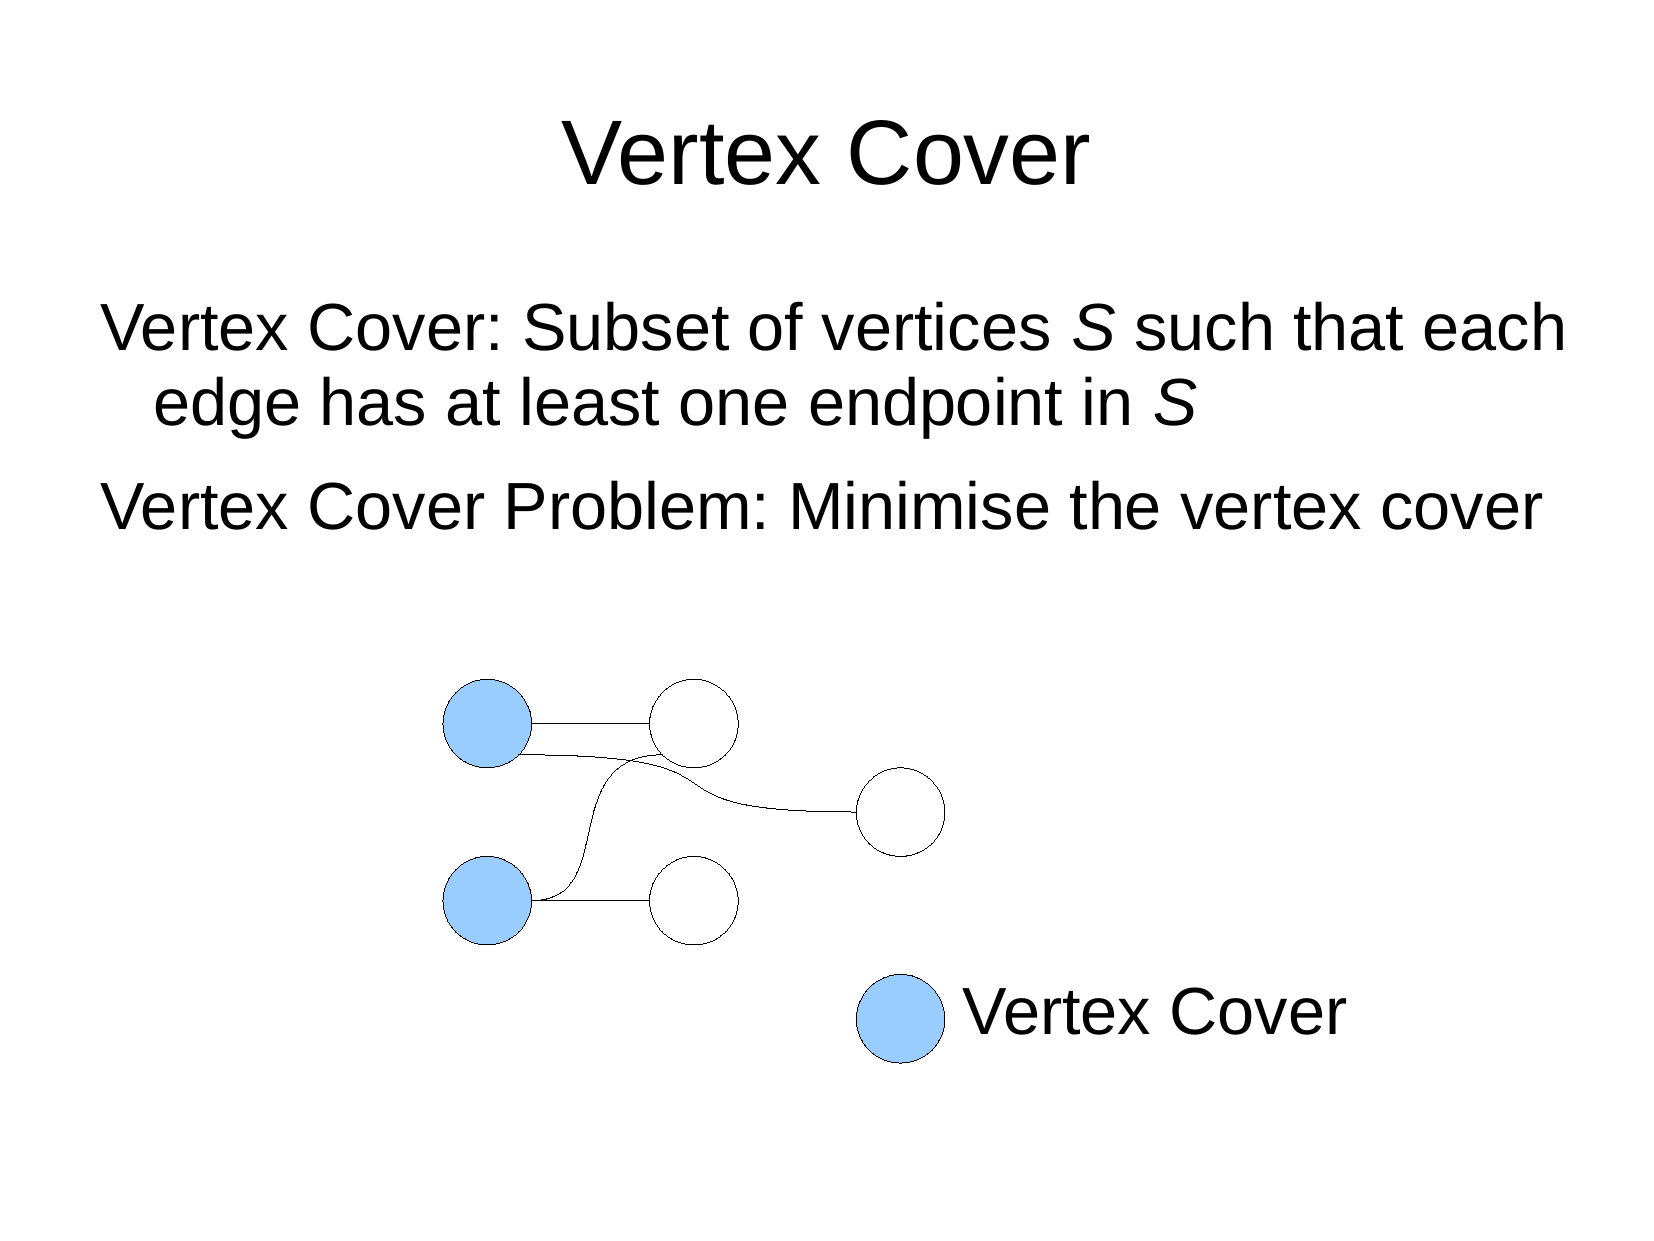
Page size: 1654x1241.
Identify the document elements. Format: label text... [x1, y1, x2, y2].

text_box [649, 679, 739, 768]
list Vertex Cover: Subset of vertices S such that each edge has at least one endpoint in S Vertex Cover Problem: Minimise the vertex cover [82, 290, 1571, 1094]
text_box [856, 974, 944, 1064]
text_box [442, 679, 532, 768]
list Vertex Cover [944, 974, 1418, 1063]
title Vertex Cover [82, 56, 1571, 250]
text_box [442, 856, 532, 945]
text_box [856, 767, 945, 857]
text_box [649, 856, 739, 945]
